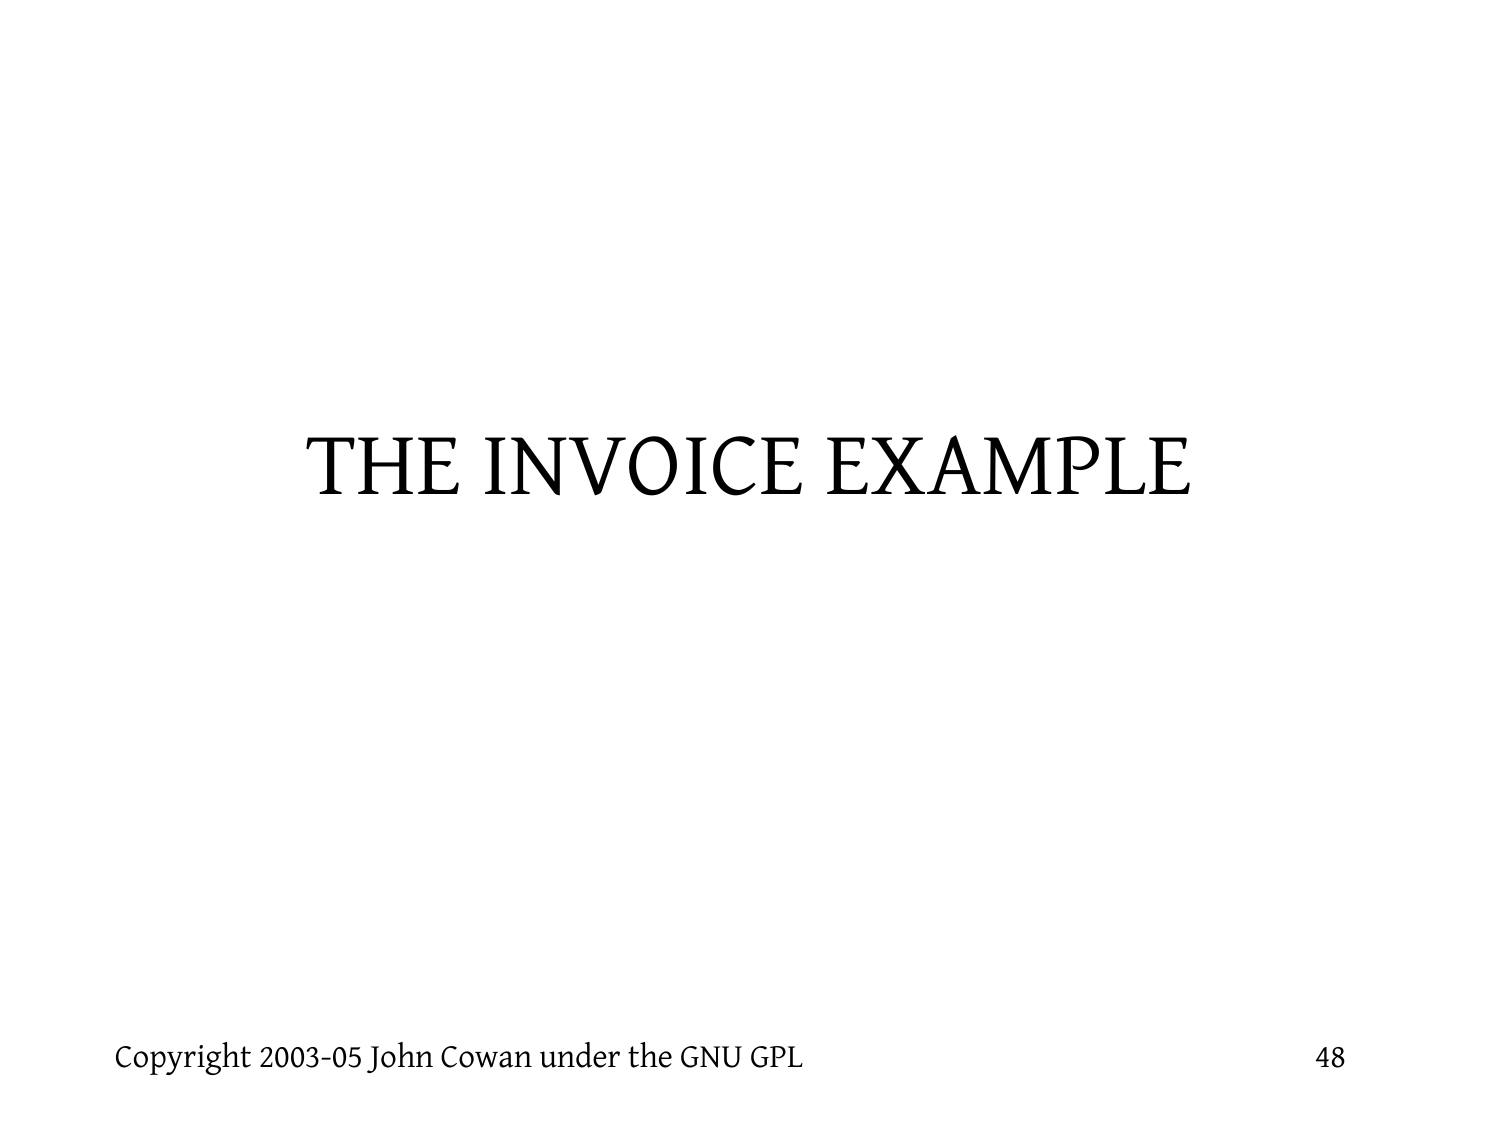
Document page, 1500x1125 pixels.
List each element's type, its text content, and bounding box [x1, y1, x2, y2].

title THE INVOICE EXAMPLE [112, 375, 1388, 563]
